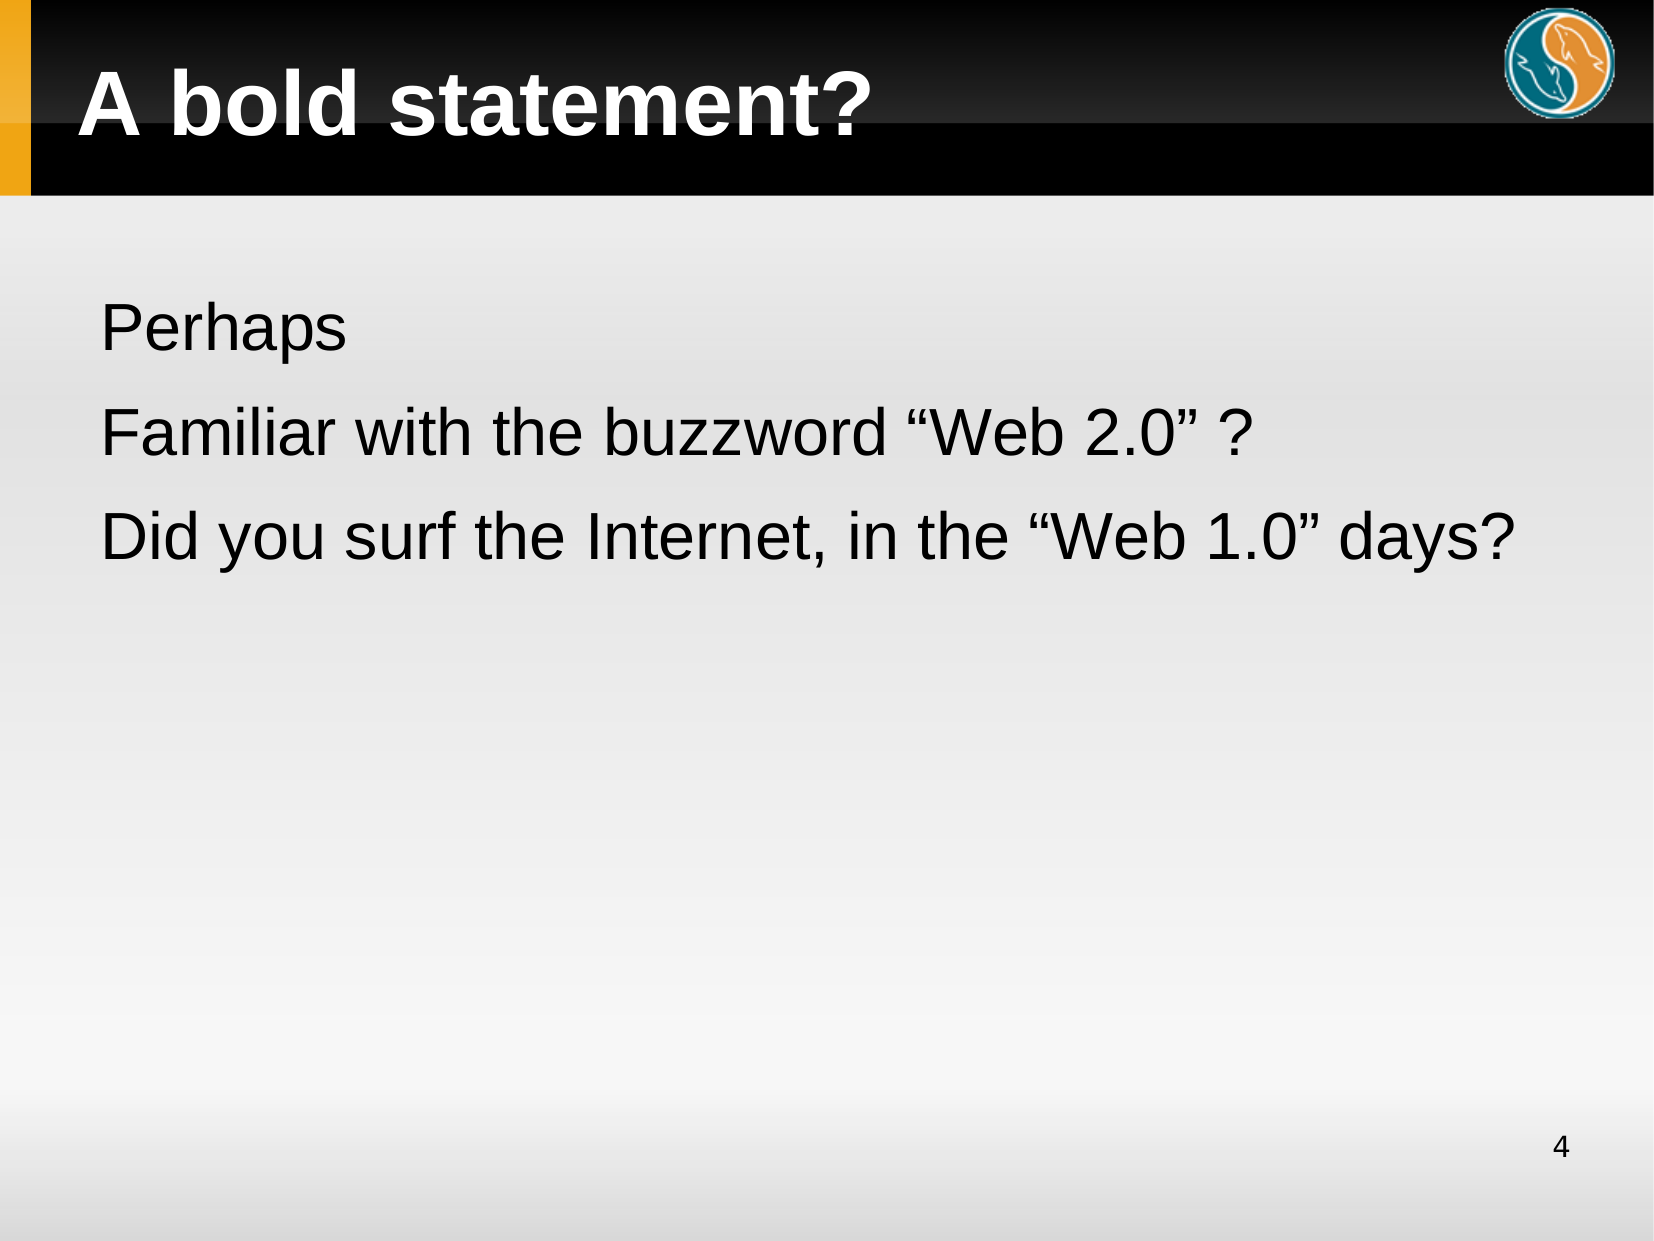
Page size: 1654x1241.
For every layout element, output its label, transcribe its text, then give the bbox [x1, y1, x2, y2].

title A bold statement? [76, 0, 1565, 208]
picture [0, 0, 1654, 1241]
list Perhaps Familiar with the buzzword “Web 2.0” ? Did you surf the Internet, in the “Web 1.0” days? [82, 290, 1571, 1094]
